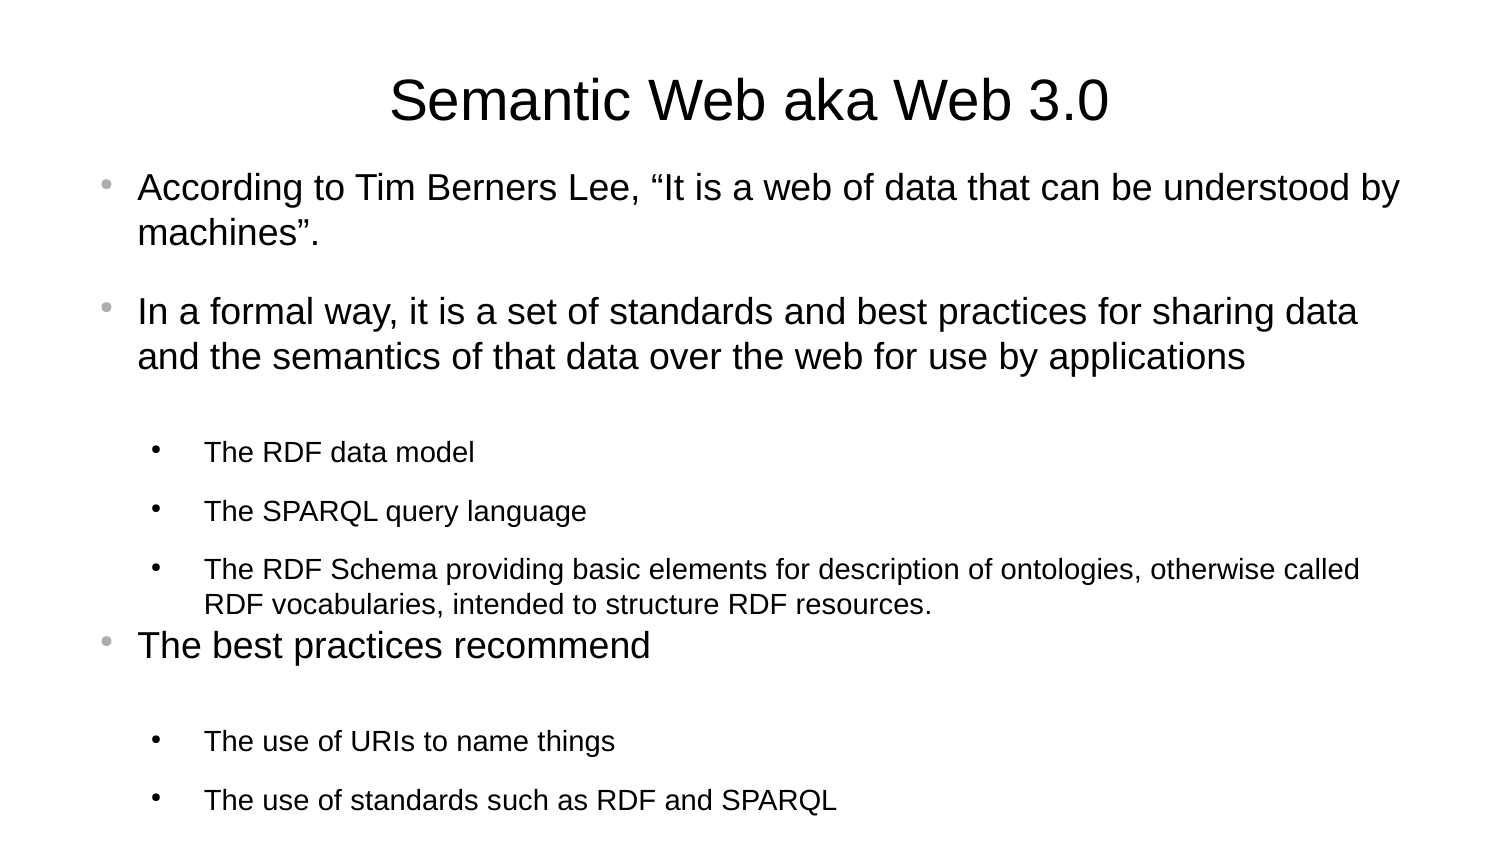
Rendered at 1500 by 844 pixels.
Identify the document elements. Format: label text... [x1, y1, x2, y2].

list According to Tim Berners Lee, “It is a web of data that can be understood by machines”. In a formal way, it is a set of standards and best practices for sharing data and the semantics of that data over the web for use by applications The RDF data model The SPARQL query language The RDF Schema providing basic elements for description of ontologies, otherwise called RDF vocabularies, intended to structure RDF resources. The best practices recommend The use of URIs to name things The use of standards such as RDF and SPARQL [47, 148, 1445, 709]
title Semantic Web aka Web 3.0 [51, 47, 1449, 142]
